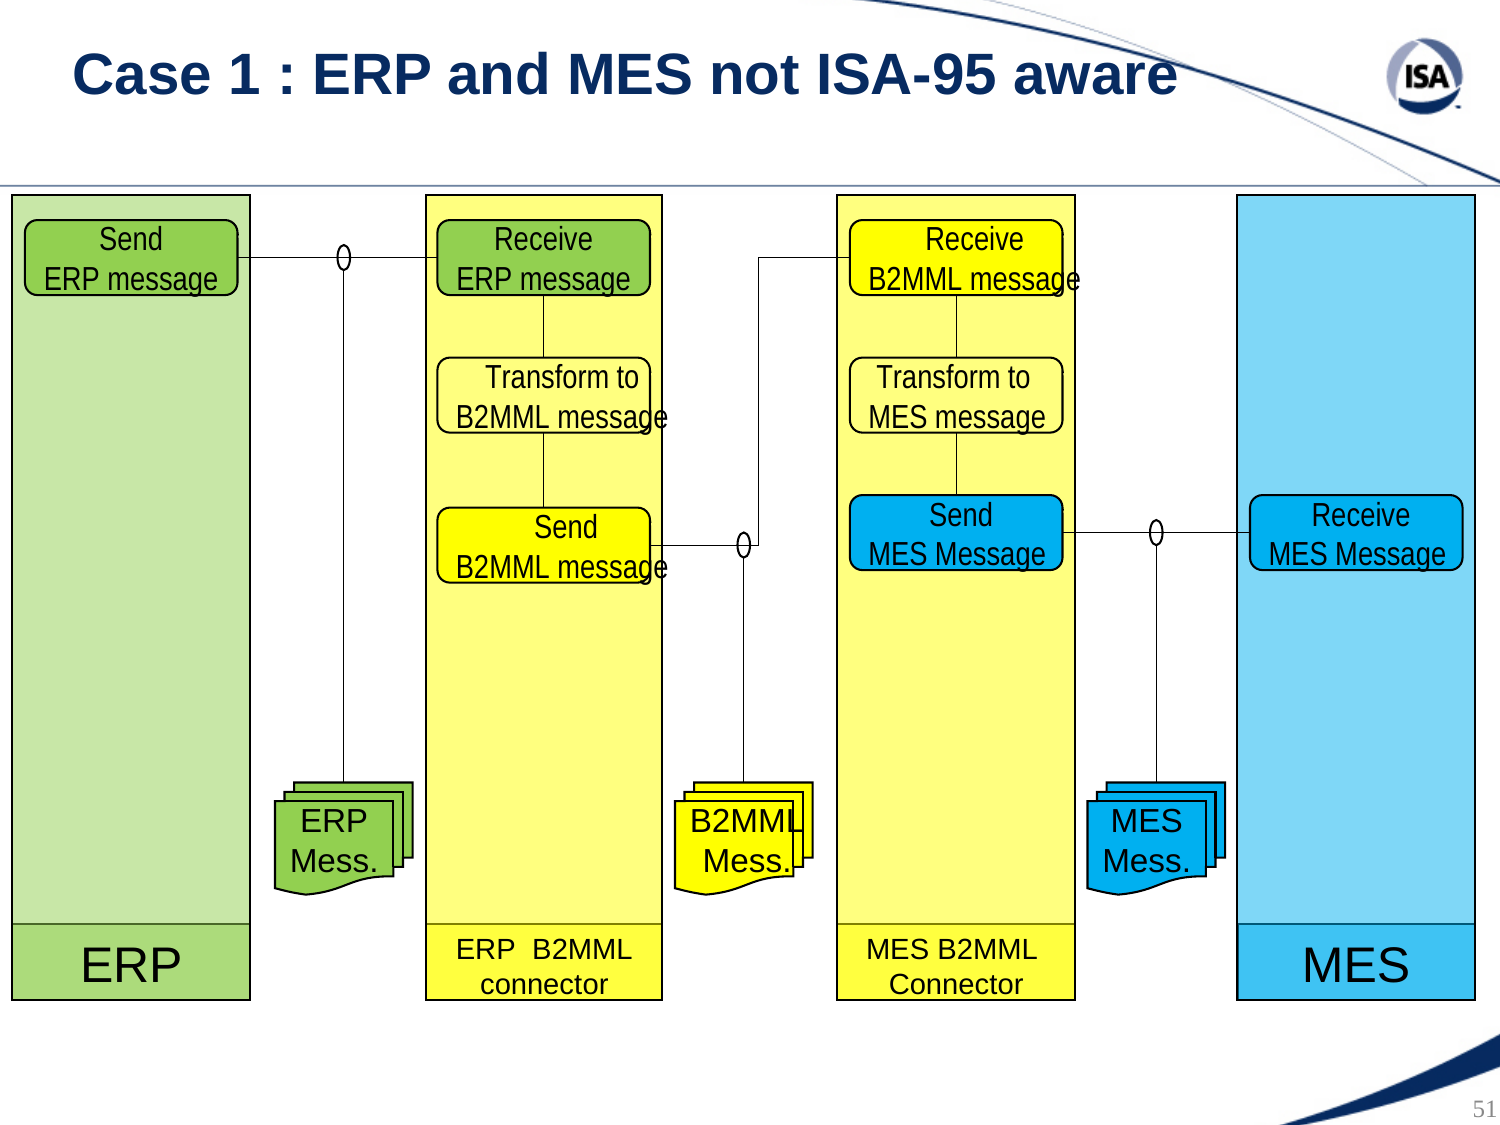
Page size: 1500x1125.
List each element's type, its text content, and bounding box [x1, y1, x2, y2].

text_box ERP Mess. [275, 782, 413, 895]
title Case 1 : ERP and MES not ISA-95 aware [57, 28, 1333, 217]
text_box Send ERP message [24, 220, 238, 296]
text_box Send MES Message [849, 495, 1063, 571]
text_box B2MML Mess. [675, 782, 813, 895]
text_box Receive MES Message [1250, 495, 1463, 571]
text_box Transform to MES message [849, 357, 1063, 433]
text_box ERP B2MML connector [426, 258, 663, 1000]
text_box Send B2MML message [437, 507, 651, 583]
picture [0, 0, 1500, 1125]
text_box MES [1237, 195, 1475, 1000]
text_box ERP B2MML connector [426, 217, 663, 545]
text_box Receive ERP message [437, 220, 651, 296]
text_box Receive B2MML message [849, 220, 1063, 296]
text_box MES B2MML Connector [837, 258, 1075, 1000]
text_box ERP [12, 195, 250, 1000]
text_box MES Mess. [1087, 782, 1226, 895]
text_box MES B2MML Connector [837, 195, 1075, 532]
text_box Transform to B2MML message [437, 357, 651, 433]
